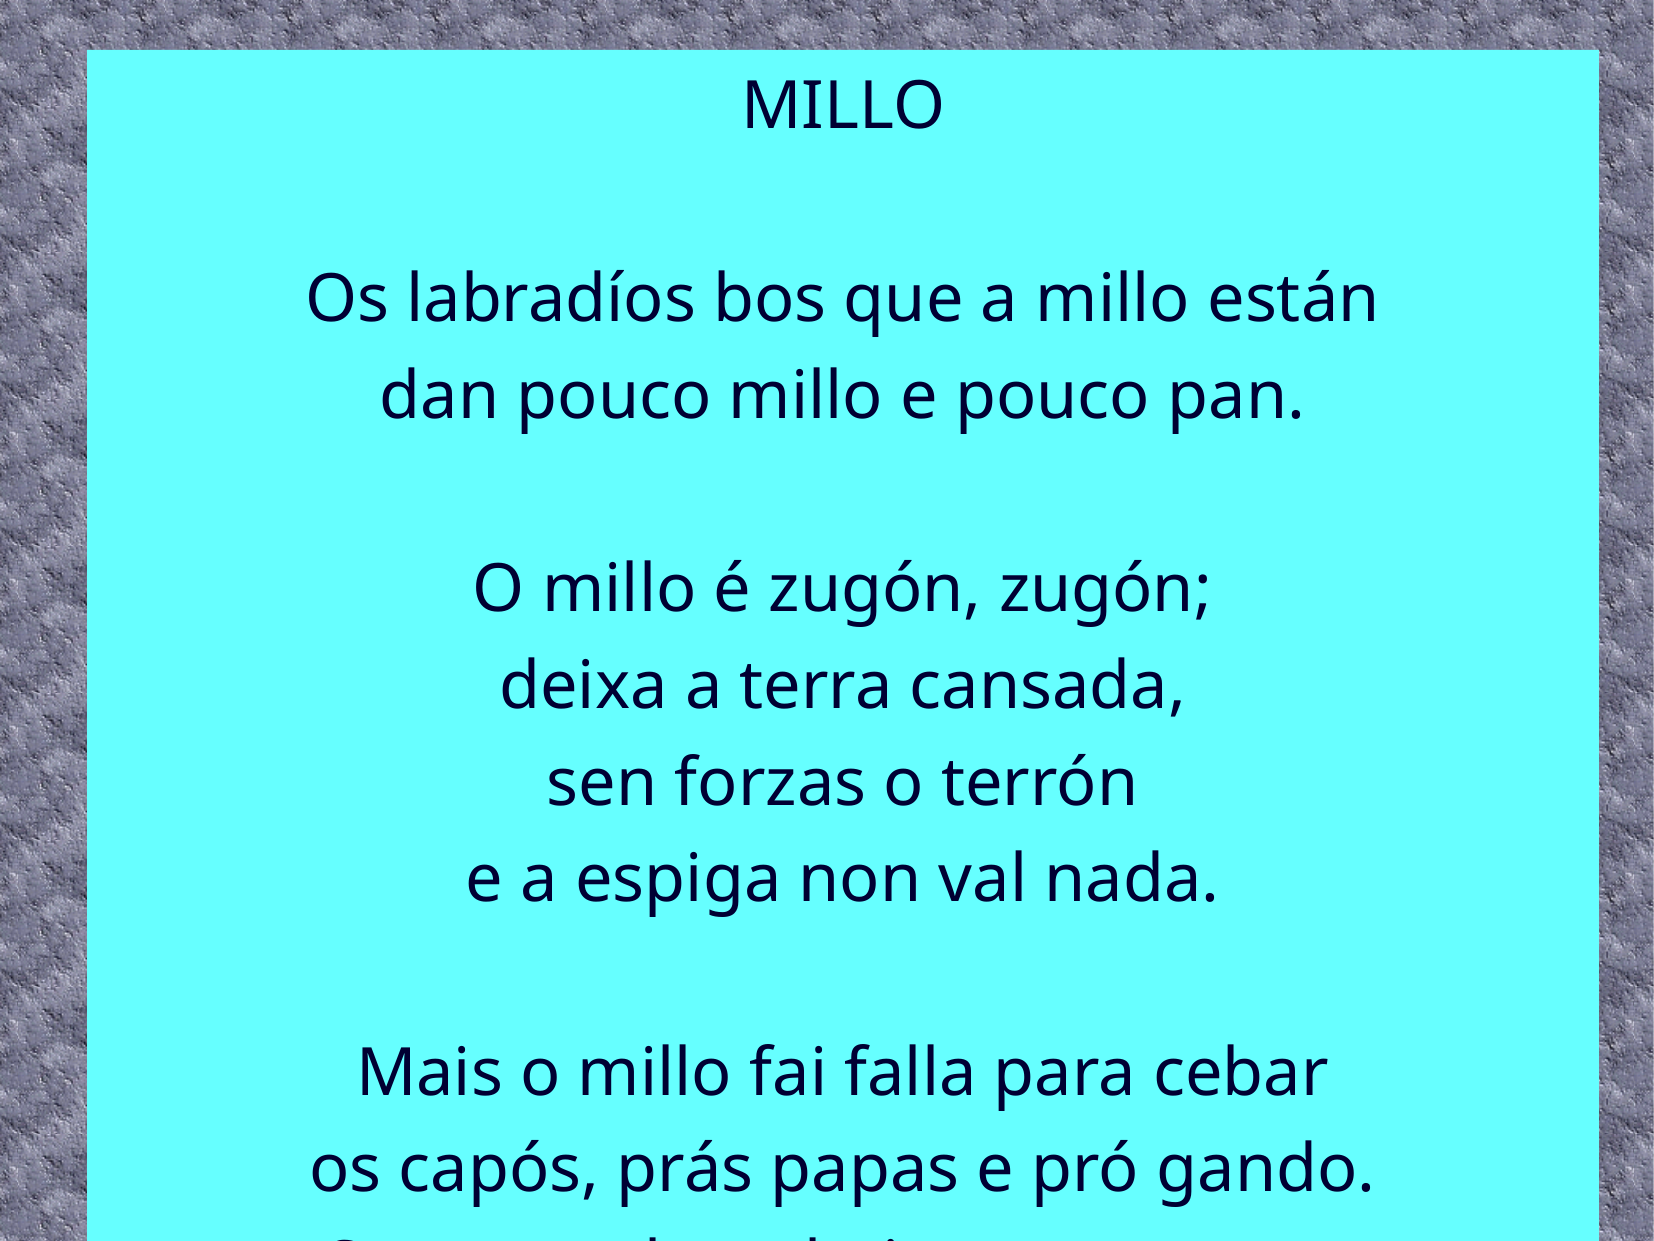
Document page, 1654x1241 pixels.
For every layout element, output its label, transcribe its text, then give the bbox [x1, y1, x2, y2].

text_box MILLO Os labradíos bos que a millo están dan pouco millo e pouco pan. O millo é zugón, zugón; deixa a terra cansada, sen forzas o terrón e a espiga non val nada. Mais o millo fai falla para cebar os capós, prás papas e pró gando. Se non se bota haino que mercar e vaise entón servido por ganado. [87, 49, 1599, 1203]
picture [0, 0, 1654, 1241]
